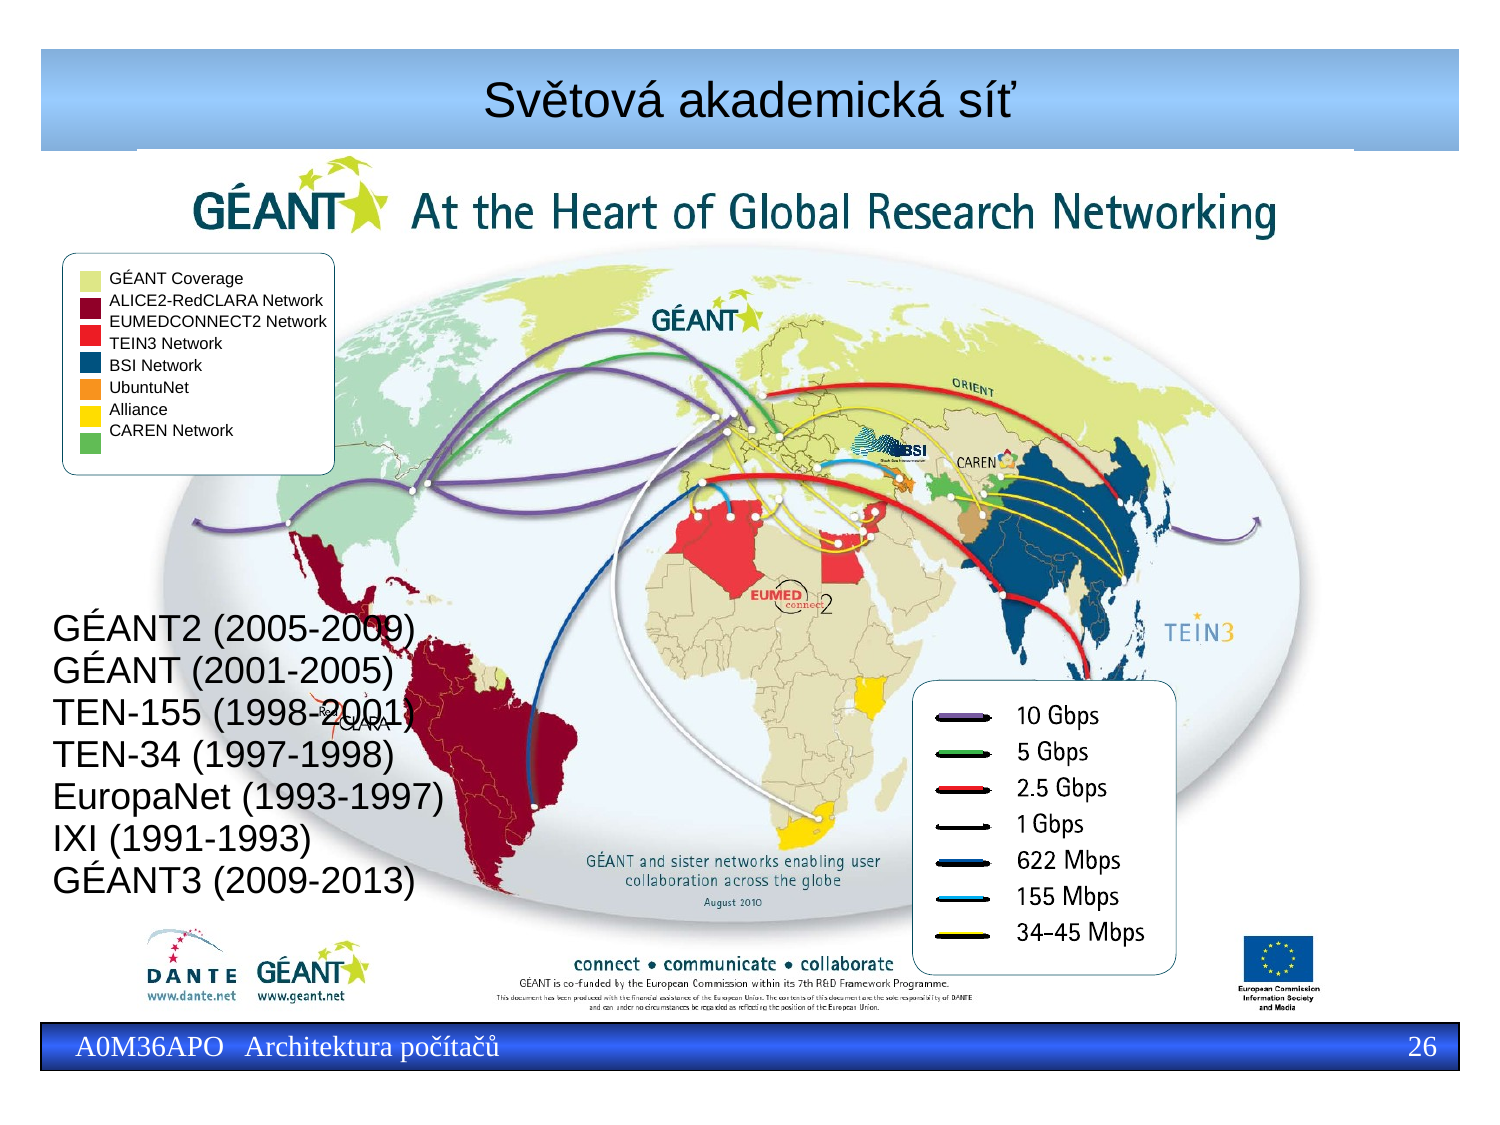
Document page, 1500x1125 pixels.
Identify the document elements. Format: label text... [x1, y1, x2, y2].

picture [62, 149, 1354, 1017]
text_box GÉANT2 (2005-2009) GÉANT (2001-2005) TEN-155 (1998-2001) TEN-34 (1997-1998) EuropaNet (1993-1997) IXI (1991-1993) GÉANT3 (2009-2013) [37, 600, 463, 963]
title Světová akademická síť [41, 49, 1459, 151]
text_box GÉANT Coverage ALICE2-RedCLARA Network EUMEDCONNECT2 Network TEIN3 Network BSI Network UbuntuNet Alliance CAREN Network [109, 269, 341, 464]
text_box [913, 681, 1175, 974]
text_box [63, 254, 334, 474]
